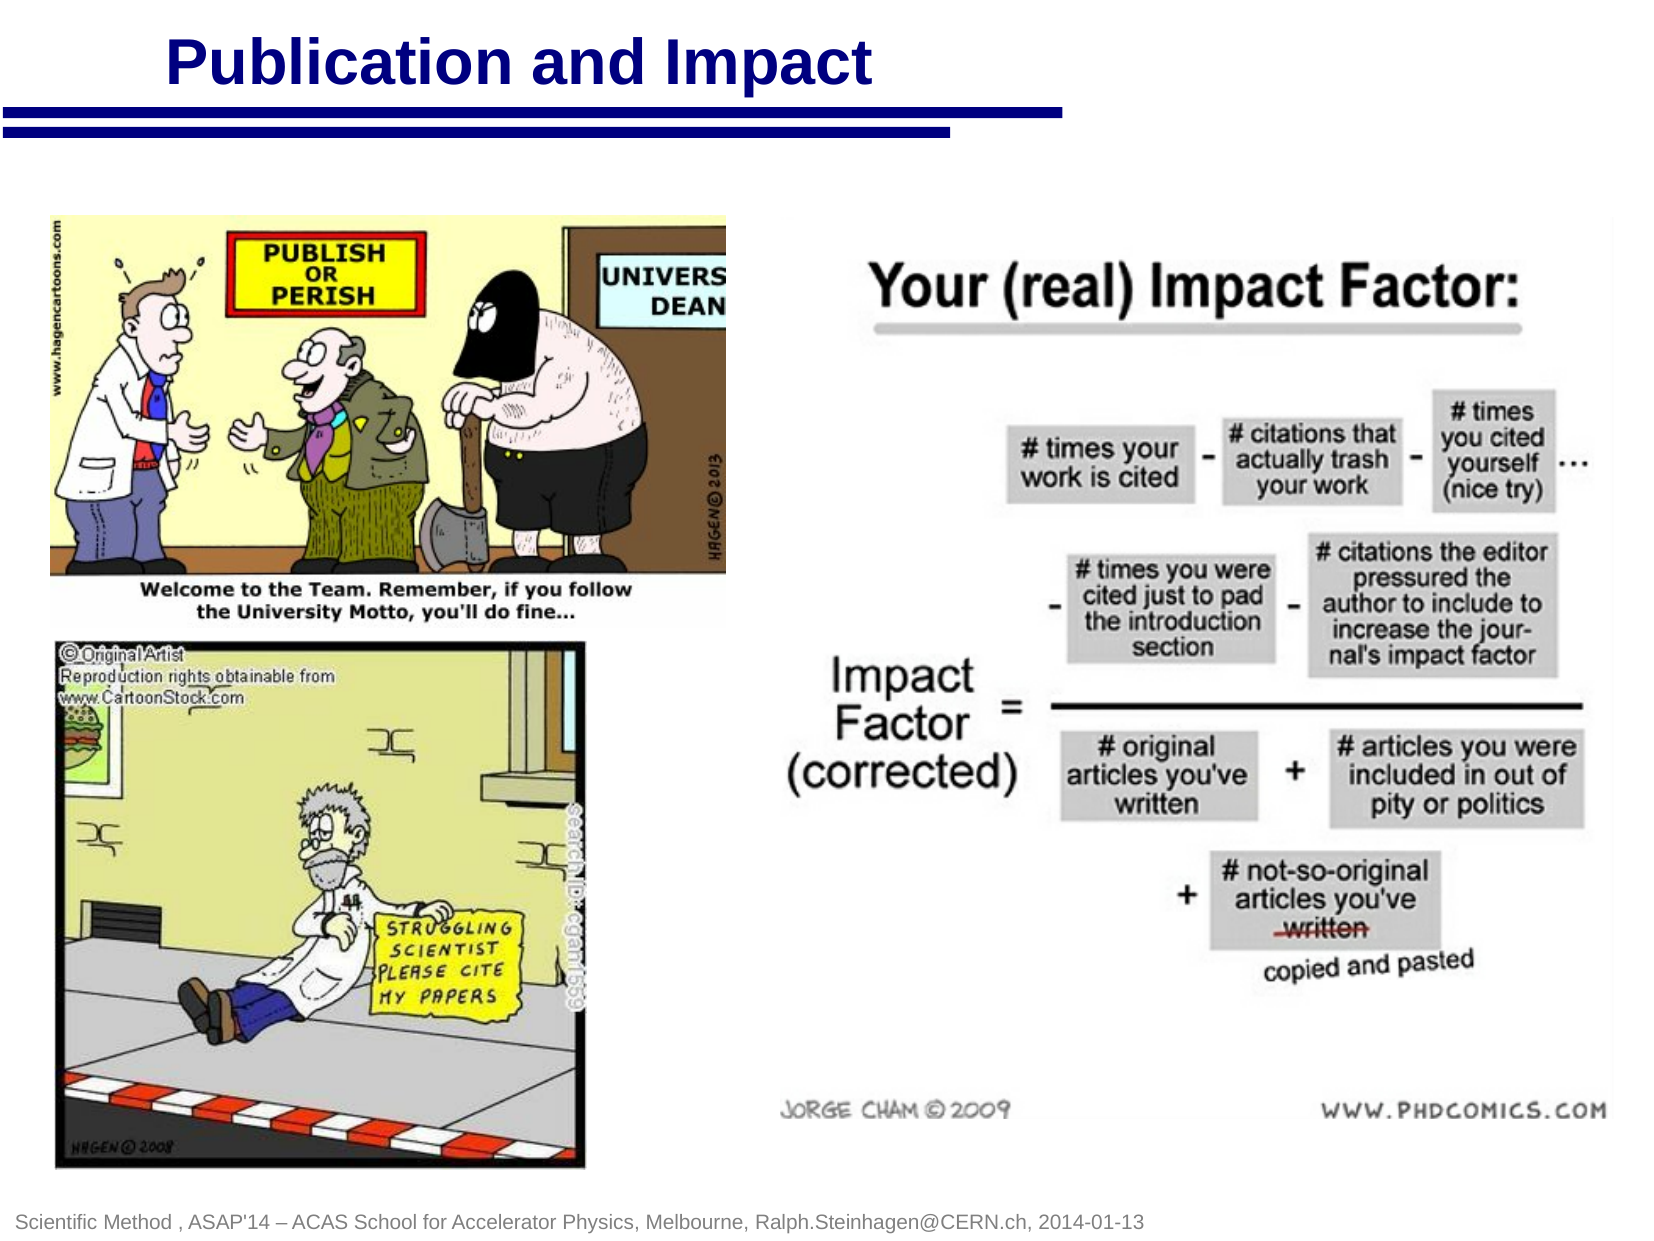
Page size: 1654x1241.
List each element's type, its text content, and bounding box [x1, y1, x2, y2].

picture [54, 640, 587, 1170]
picture [50, 215, 726, 628]
picture [780, 217, 1614, 1119]
title Publication and Impact [165, 0, 1323, 124]
